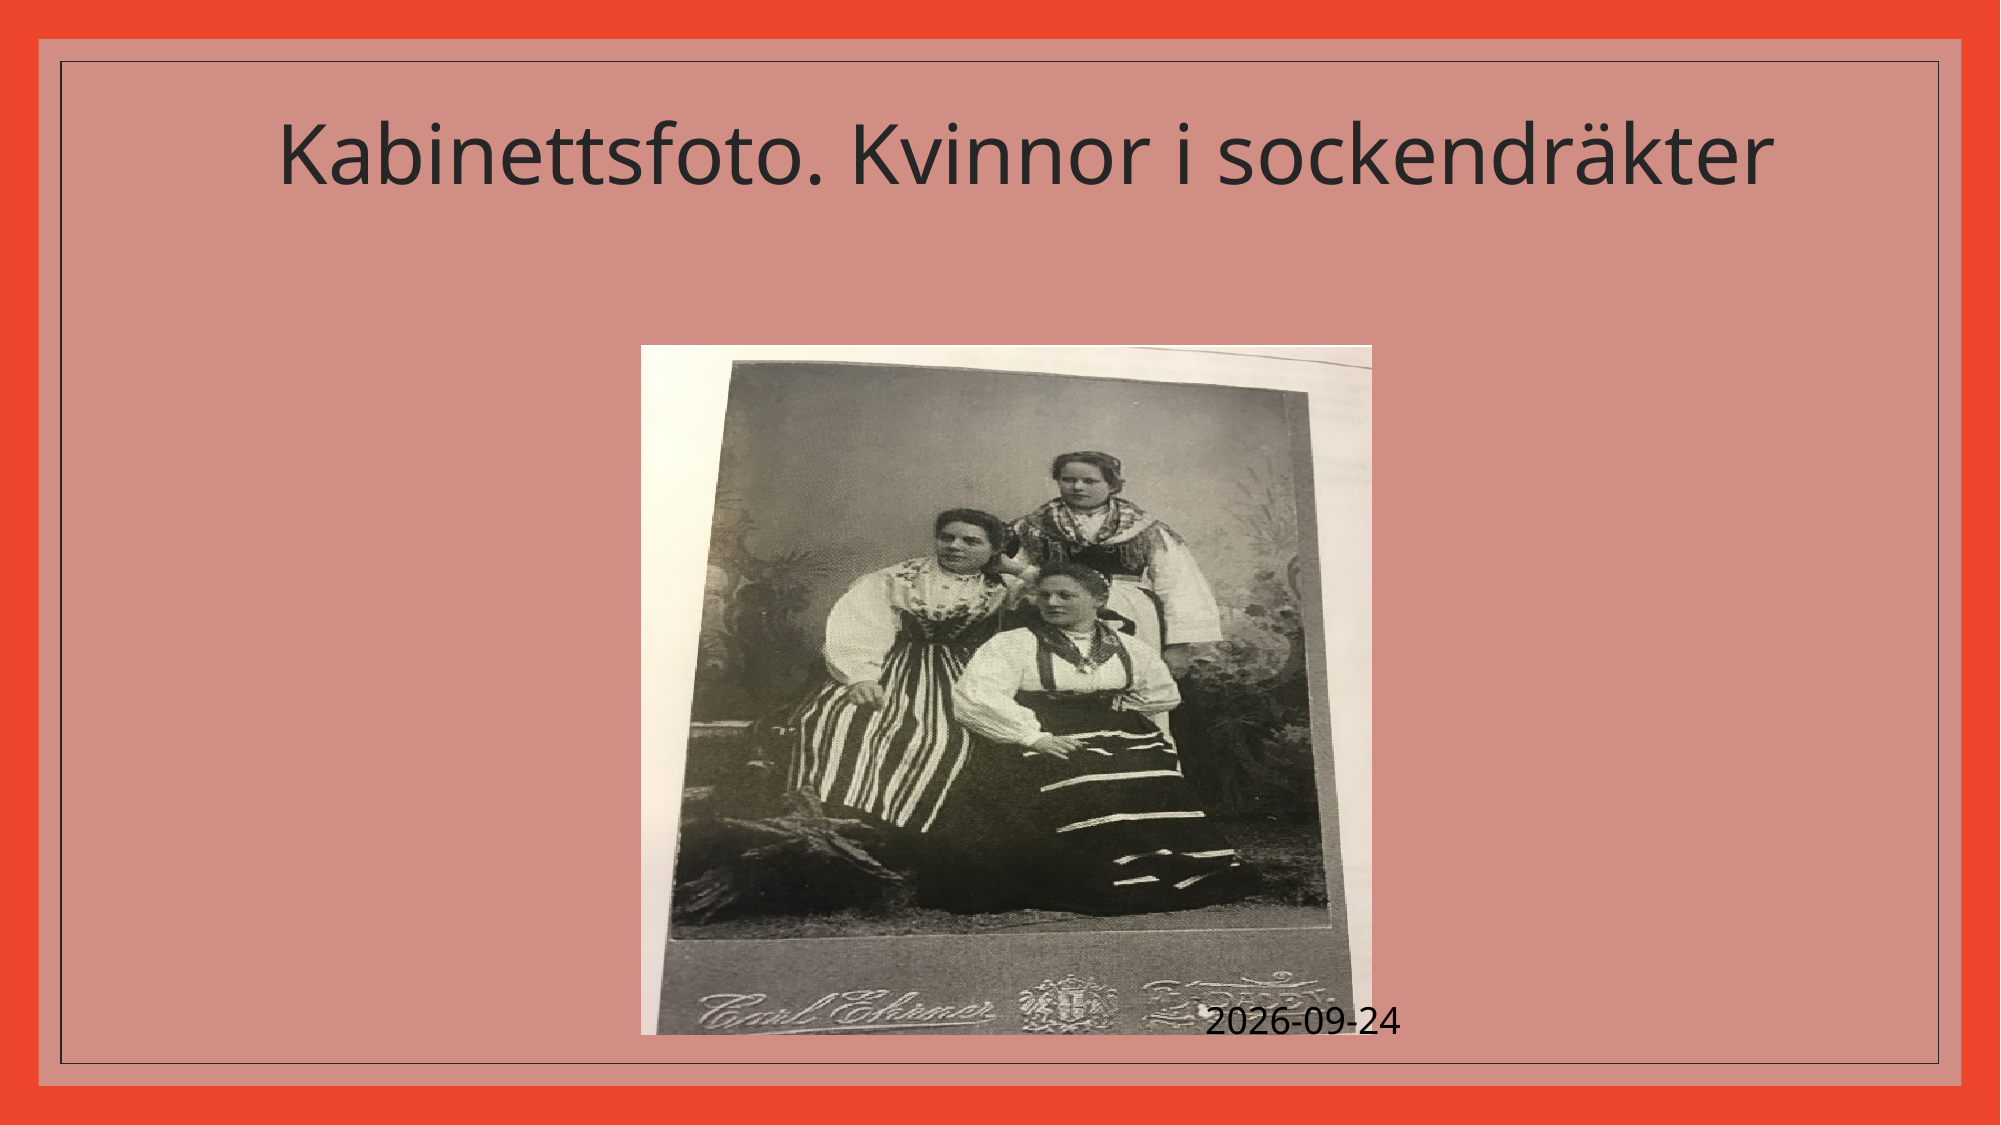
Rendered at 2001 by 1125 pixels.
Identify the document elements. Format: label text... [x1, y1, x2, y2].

picture [641, 345, 1372, 1035]
slide_number 2020-10-11 [1190, 990, 1665, 1050]
title Kabinettsfoto. Kvinnor i sockendräkter [174, 105, 1825, 331]
